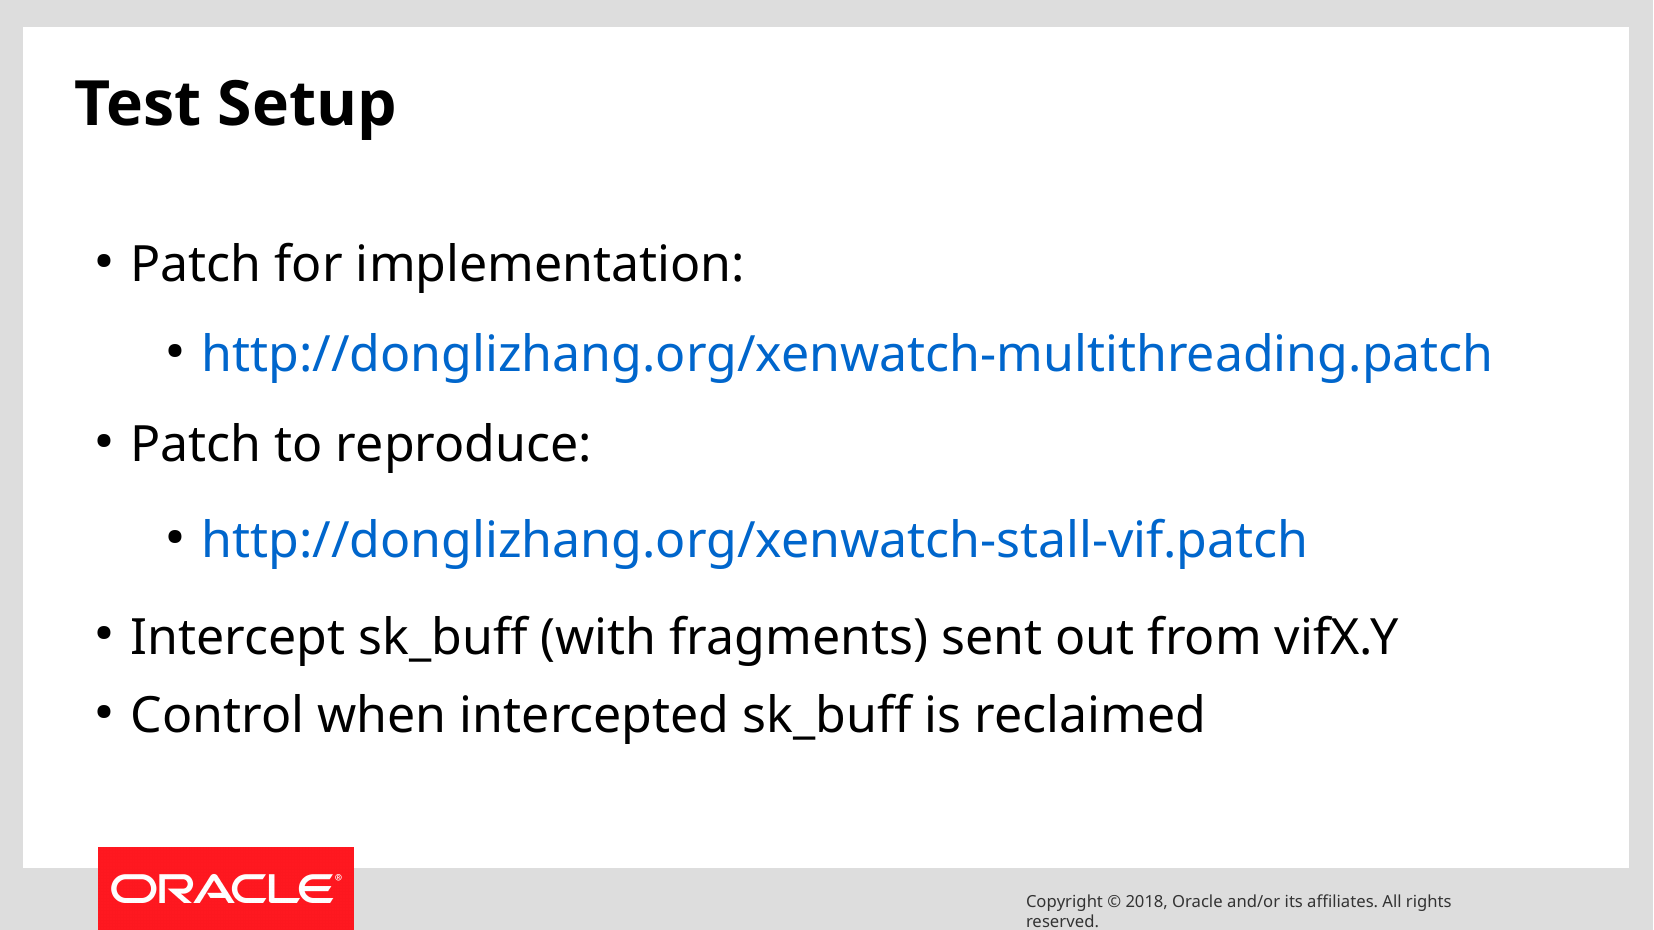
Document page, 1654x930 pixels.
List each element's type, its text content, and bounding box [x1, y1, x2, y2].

text_box Copyright © 2018, Oracle and/or its affiliates. All rights reserved. [1011, 883, 1534, 918]
text_box Test Setup [60, 50, 1629, 151]
picture [98, 847, 354, 930]
text_box Patch for implementation: http://donglizhang.org/xenwatch-multithreading.patch Patch to reproduce: http://donglizhang.org/xenwatch-stall-vif.patch Intercept sk_buff (with fragments) sent out from vifX.Y Control when intercepted sk_buff is reclaimed [80, 210, 1581, 826]
text_box [23, 27, 1629, 868]
